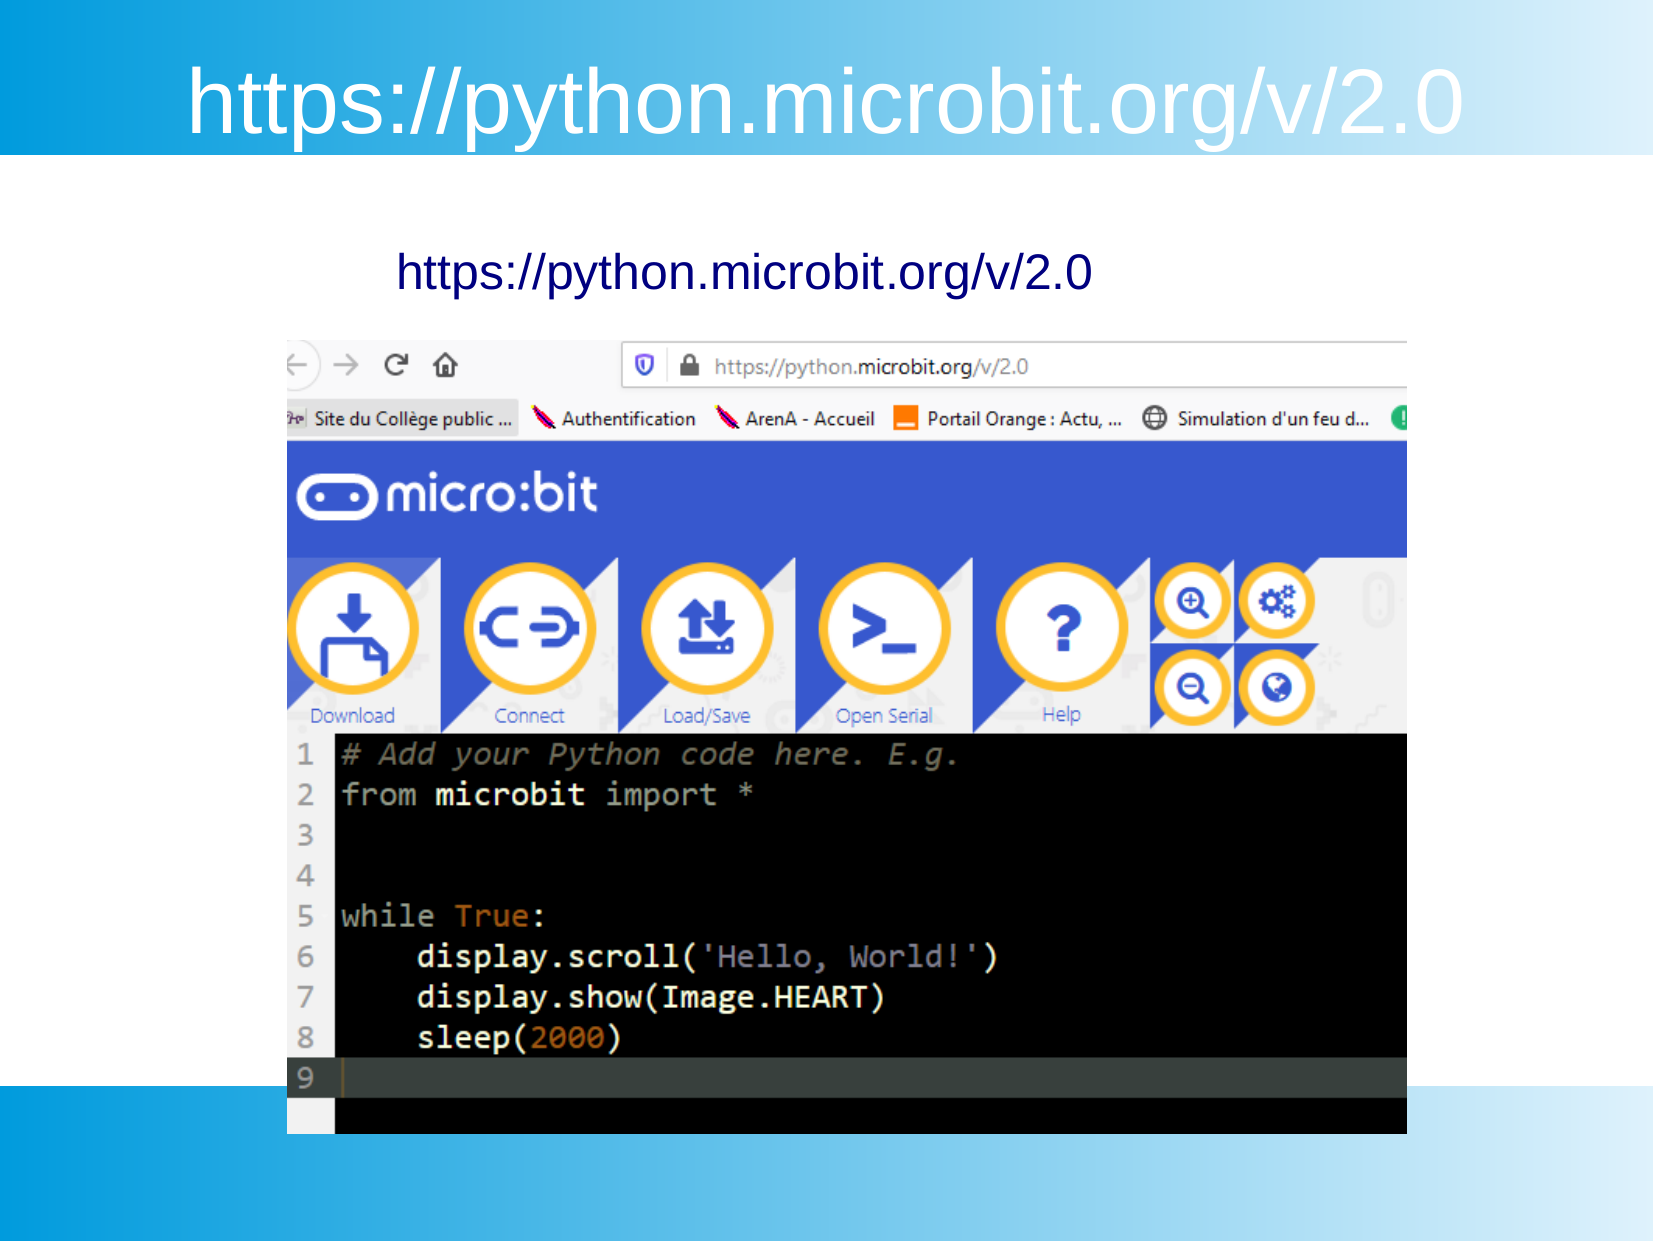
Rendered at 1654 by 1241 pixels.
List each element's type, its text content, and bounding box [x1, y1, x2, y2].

picture [287, 340, 1407, 1134]
title https://python.microbit.org/v/2.0 [82, 49, 1571, 155]
text_box https://python.microbit.org/v/2.0 [381, 236, 1323, 340]
